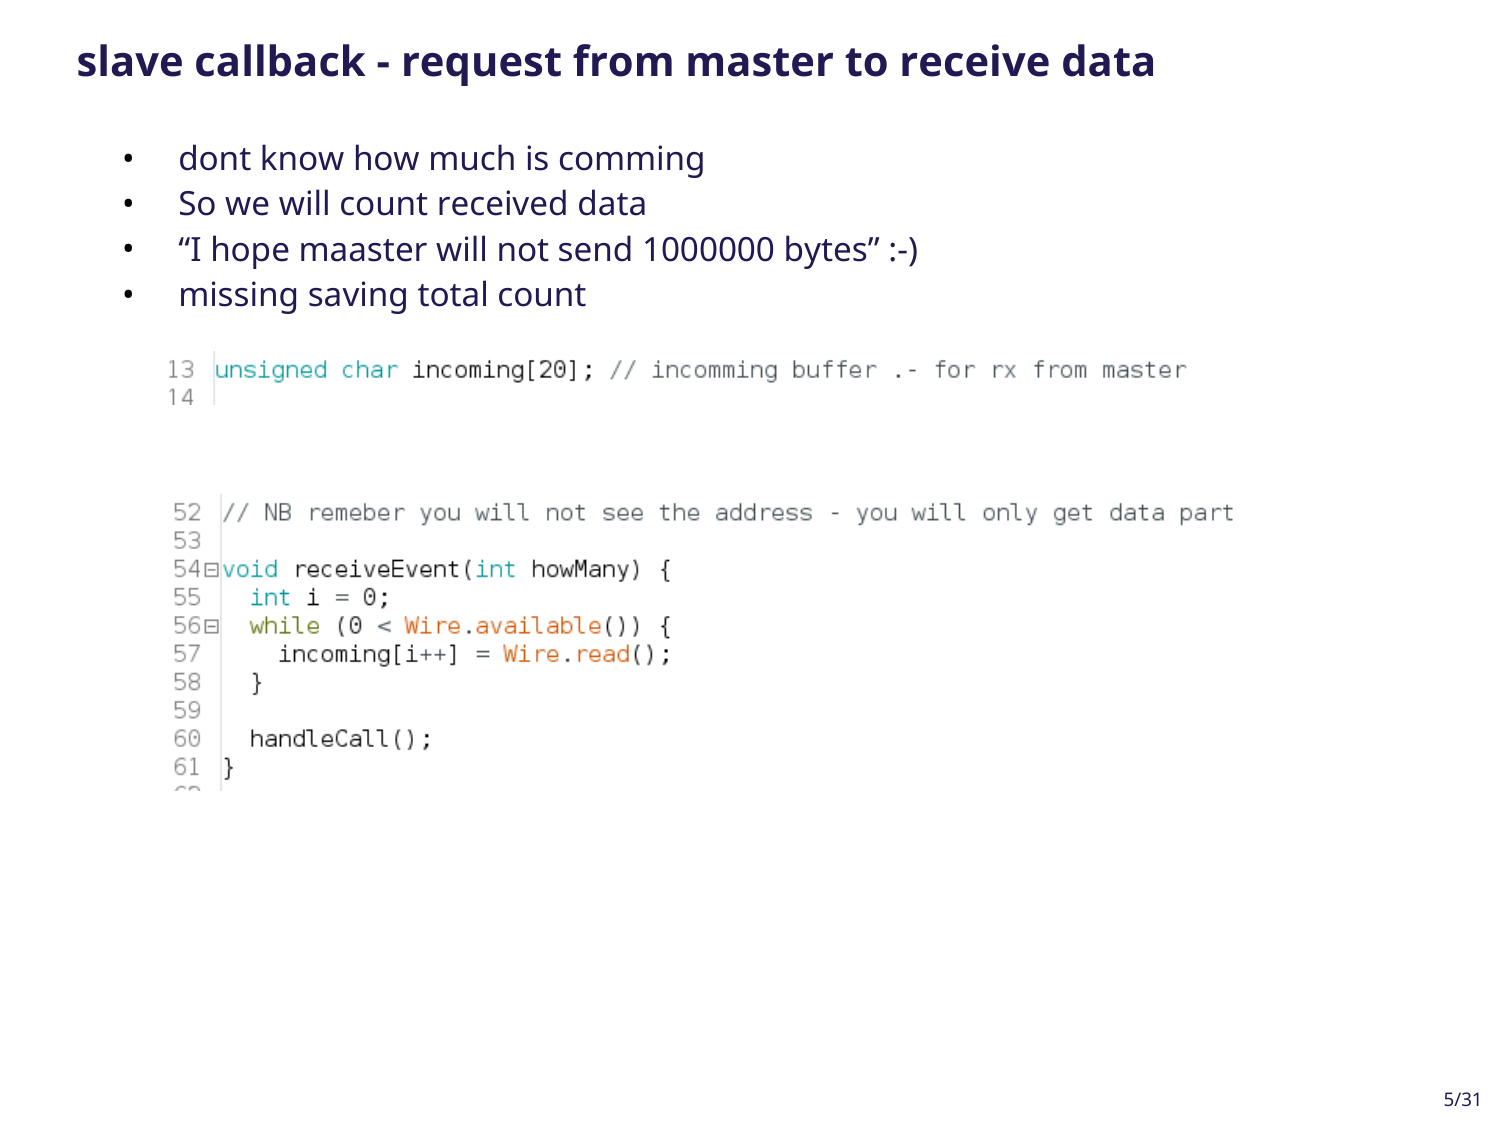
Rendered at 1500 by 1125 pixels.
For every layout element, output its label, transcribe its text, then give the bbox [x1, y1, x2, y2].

picture [162, 351, 1321, 405]
picture [172, 494, 1261, 791]
title slave callback - request from master to receive data [61, 28, 1441, 92]
list dont know how much is comming So we will count received data “I hope maaster will not send 1000000 bytes” :-) missing saving total count [60, 135, 1482, 1081]
